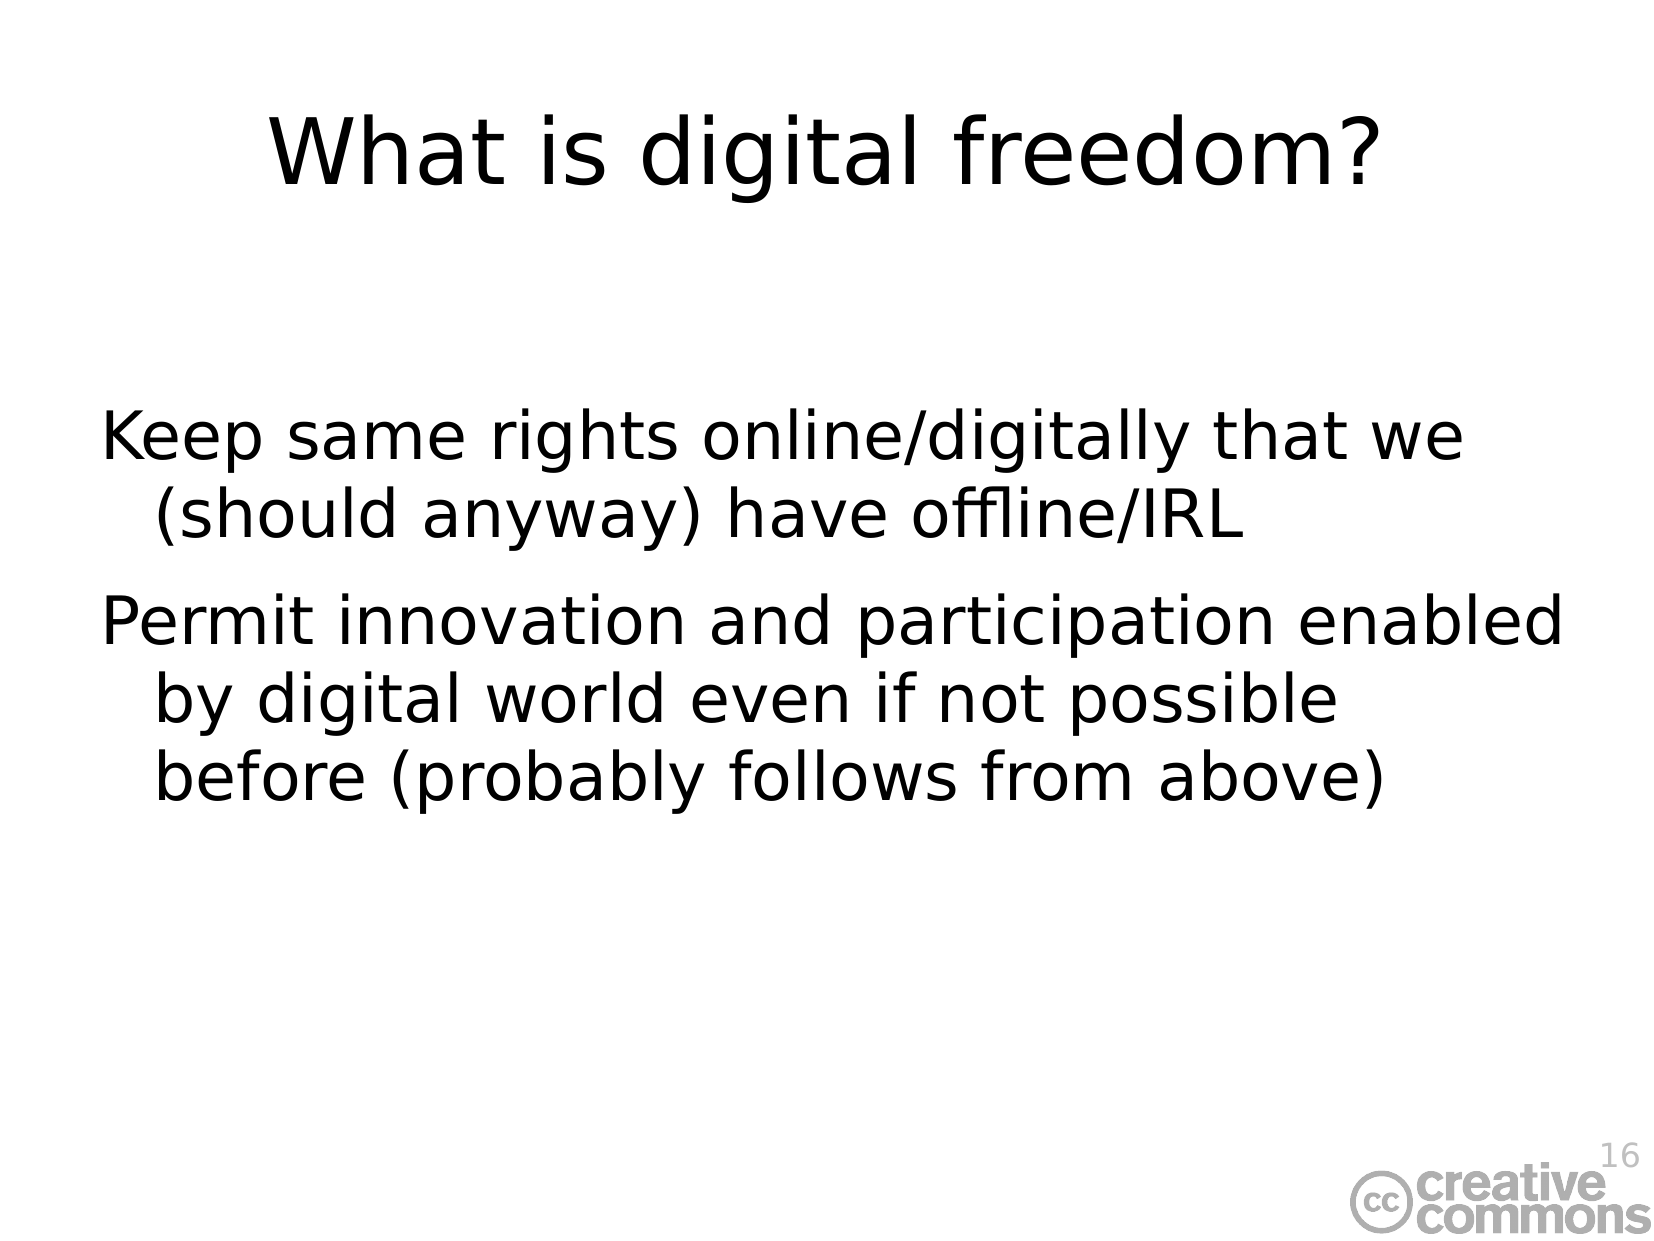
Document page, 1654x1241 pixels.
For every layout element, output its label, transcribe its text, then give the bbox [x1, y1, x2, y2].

title What is digital freedom? [82, 49, 1571, 257]
list Keep same rights online/digitally that we (should anyway) have offline/IRL Permit innovation and participation enabled by digital world even if not possible before (probably follows from above) [82, 290, 1571, 1216]
picture [1350, 1162, 1651, 1234]
